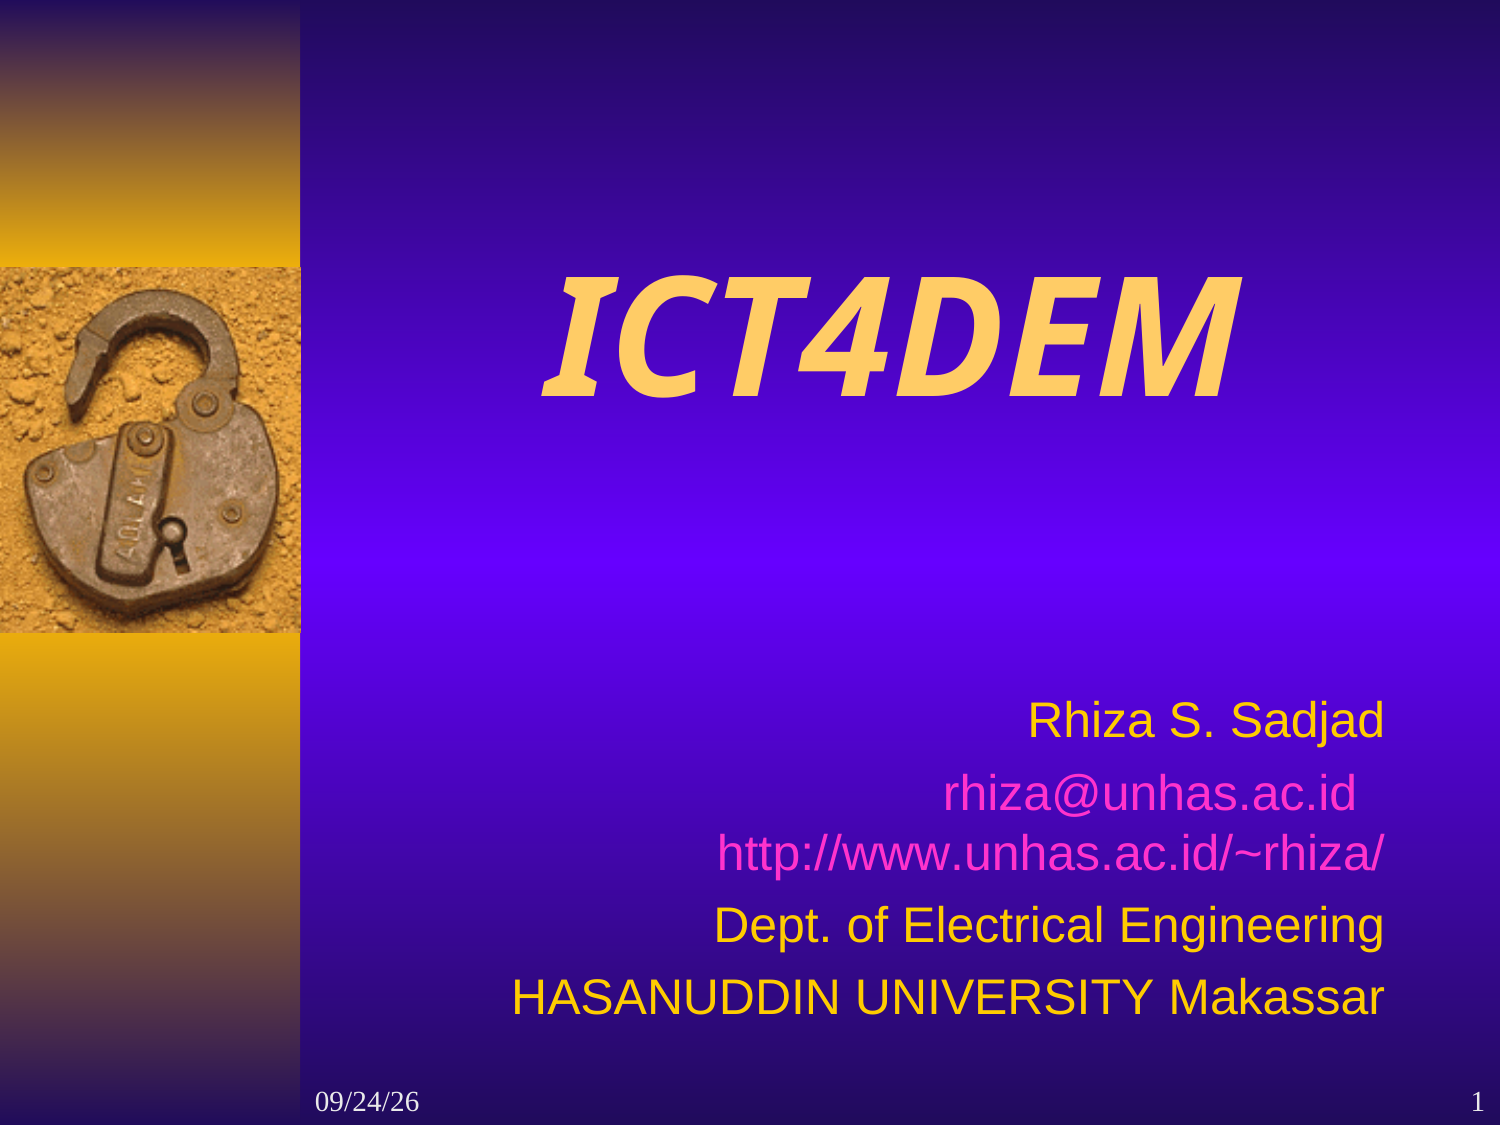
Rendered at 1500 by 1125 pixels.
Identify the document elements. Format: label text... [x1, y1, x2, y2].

picture [0, 267, 301, 633]
text_box Rhiza S. Sadjad rhiza@unhas.ac.id http://www.unhas.ac.id/~rhiza/ Dept. of Electrical Engineering HASANUDDIN UNIVERSITY Makassar [350, 712, 1401, 1000]
title ICT4DEM [375, 206, 1388, 457]
